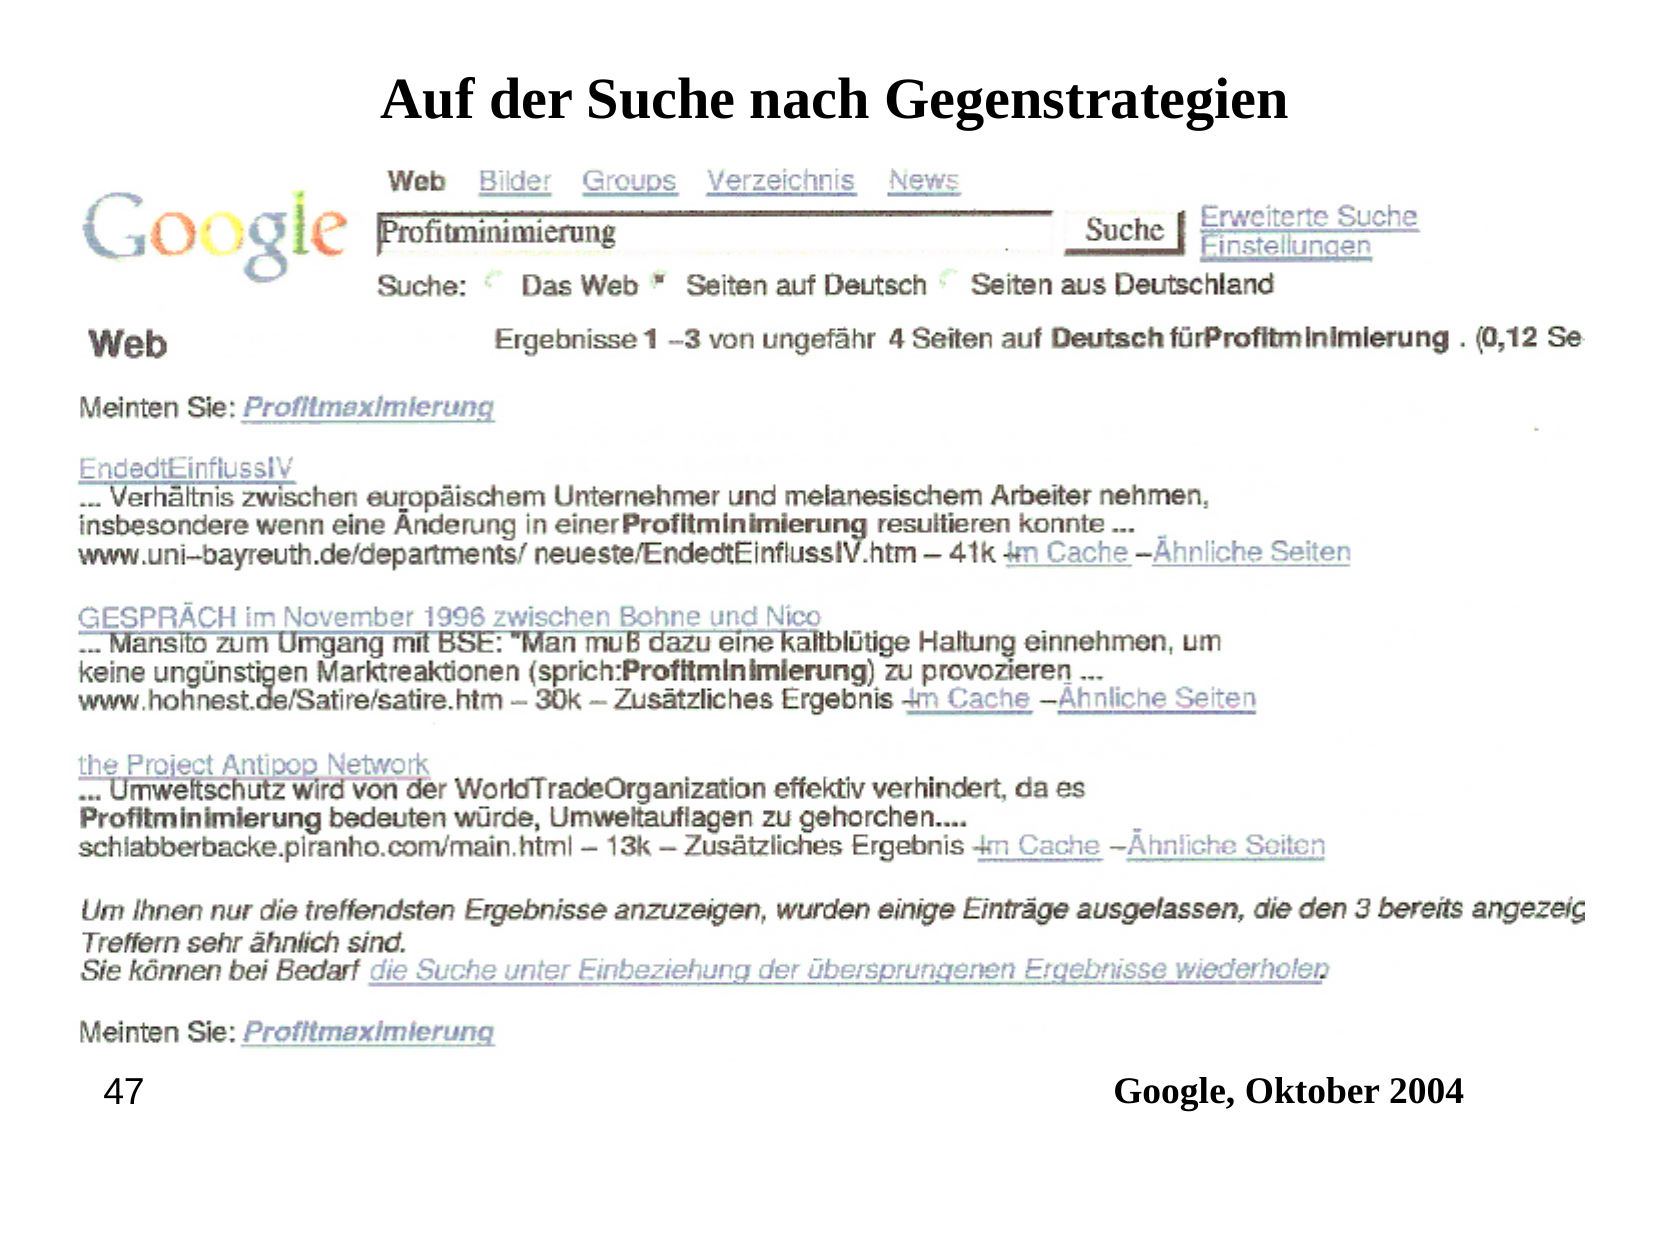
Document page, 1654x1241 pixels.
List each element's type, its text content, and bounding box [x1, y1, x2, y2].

picture [69, 167, 1585, 1063]
text_box <Nummer> [88, 1062, 306, 1120]
text_box Auf der Suche nach Gegenstrategien [366, 59, 1329, 139]
text_box Google, Oktober 2004 [1098, 1062, 1483, 1120]
